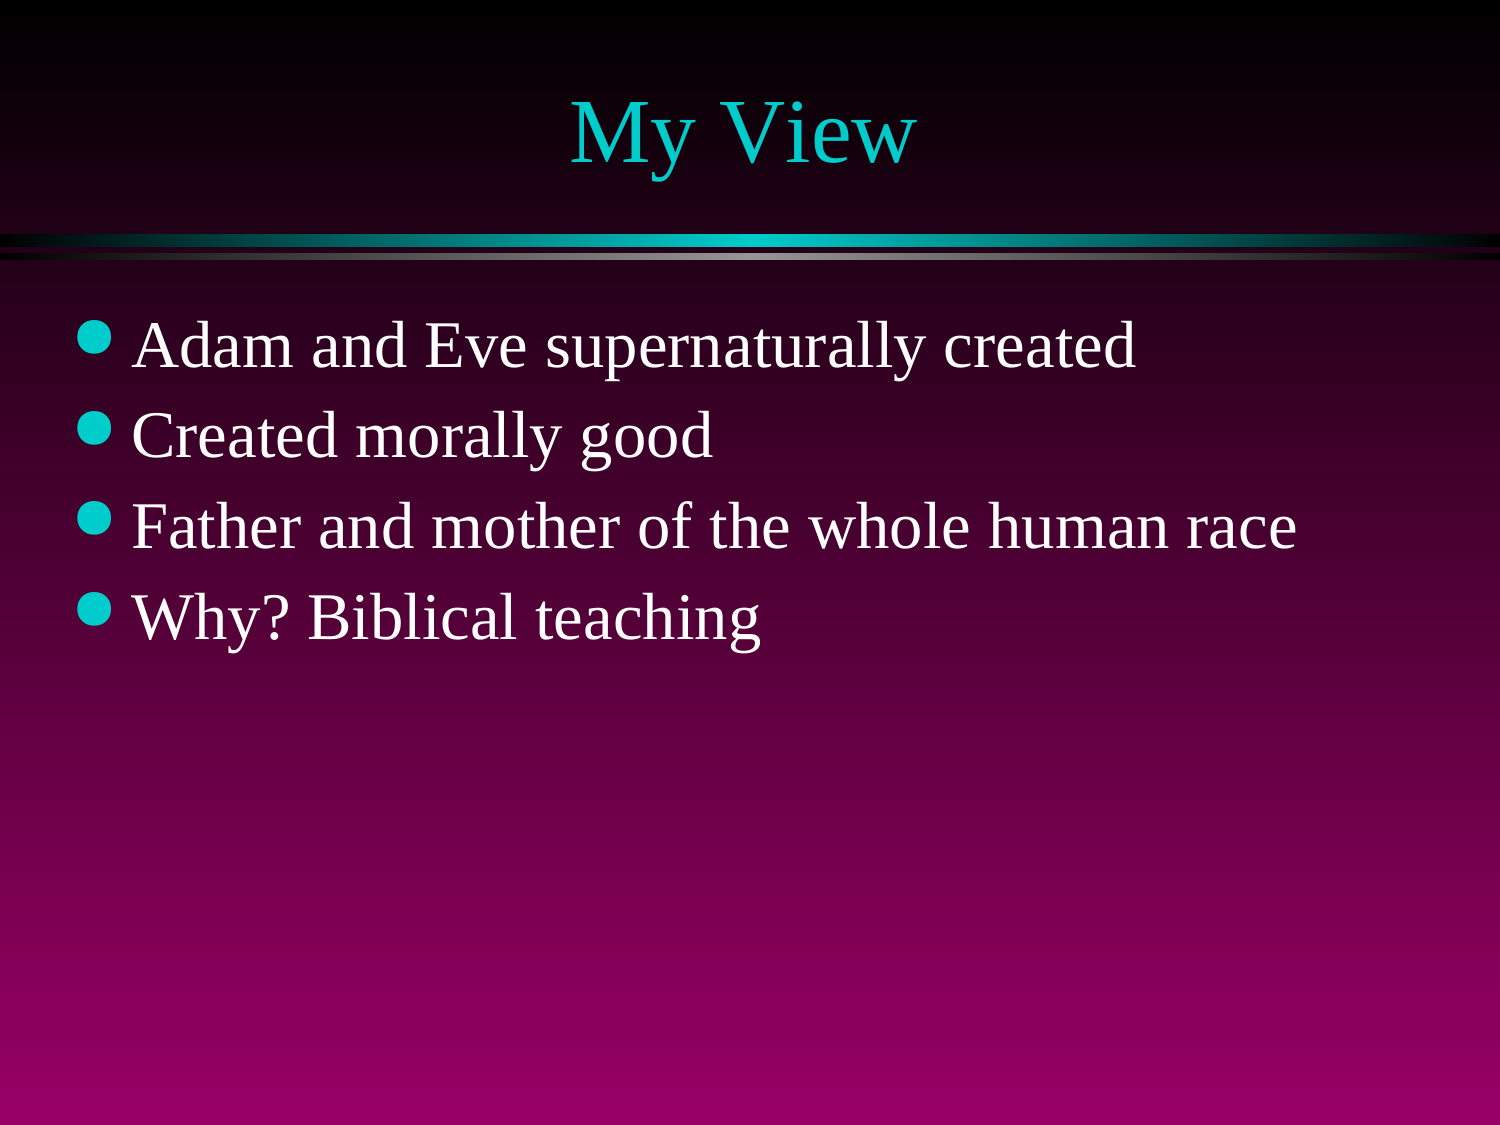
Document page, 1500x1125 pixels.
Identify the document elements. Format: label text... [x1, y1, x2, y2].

title My View [99, 37, 1388, 225]
list Adam and Eve supernaturally created Created morally good Father and mother of the whole human race Why? Biblical teaching [75, 307, 1363, 1051]
